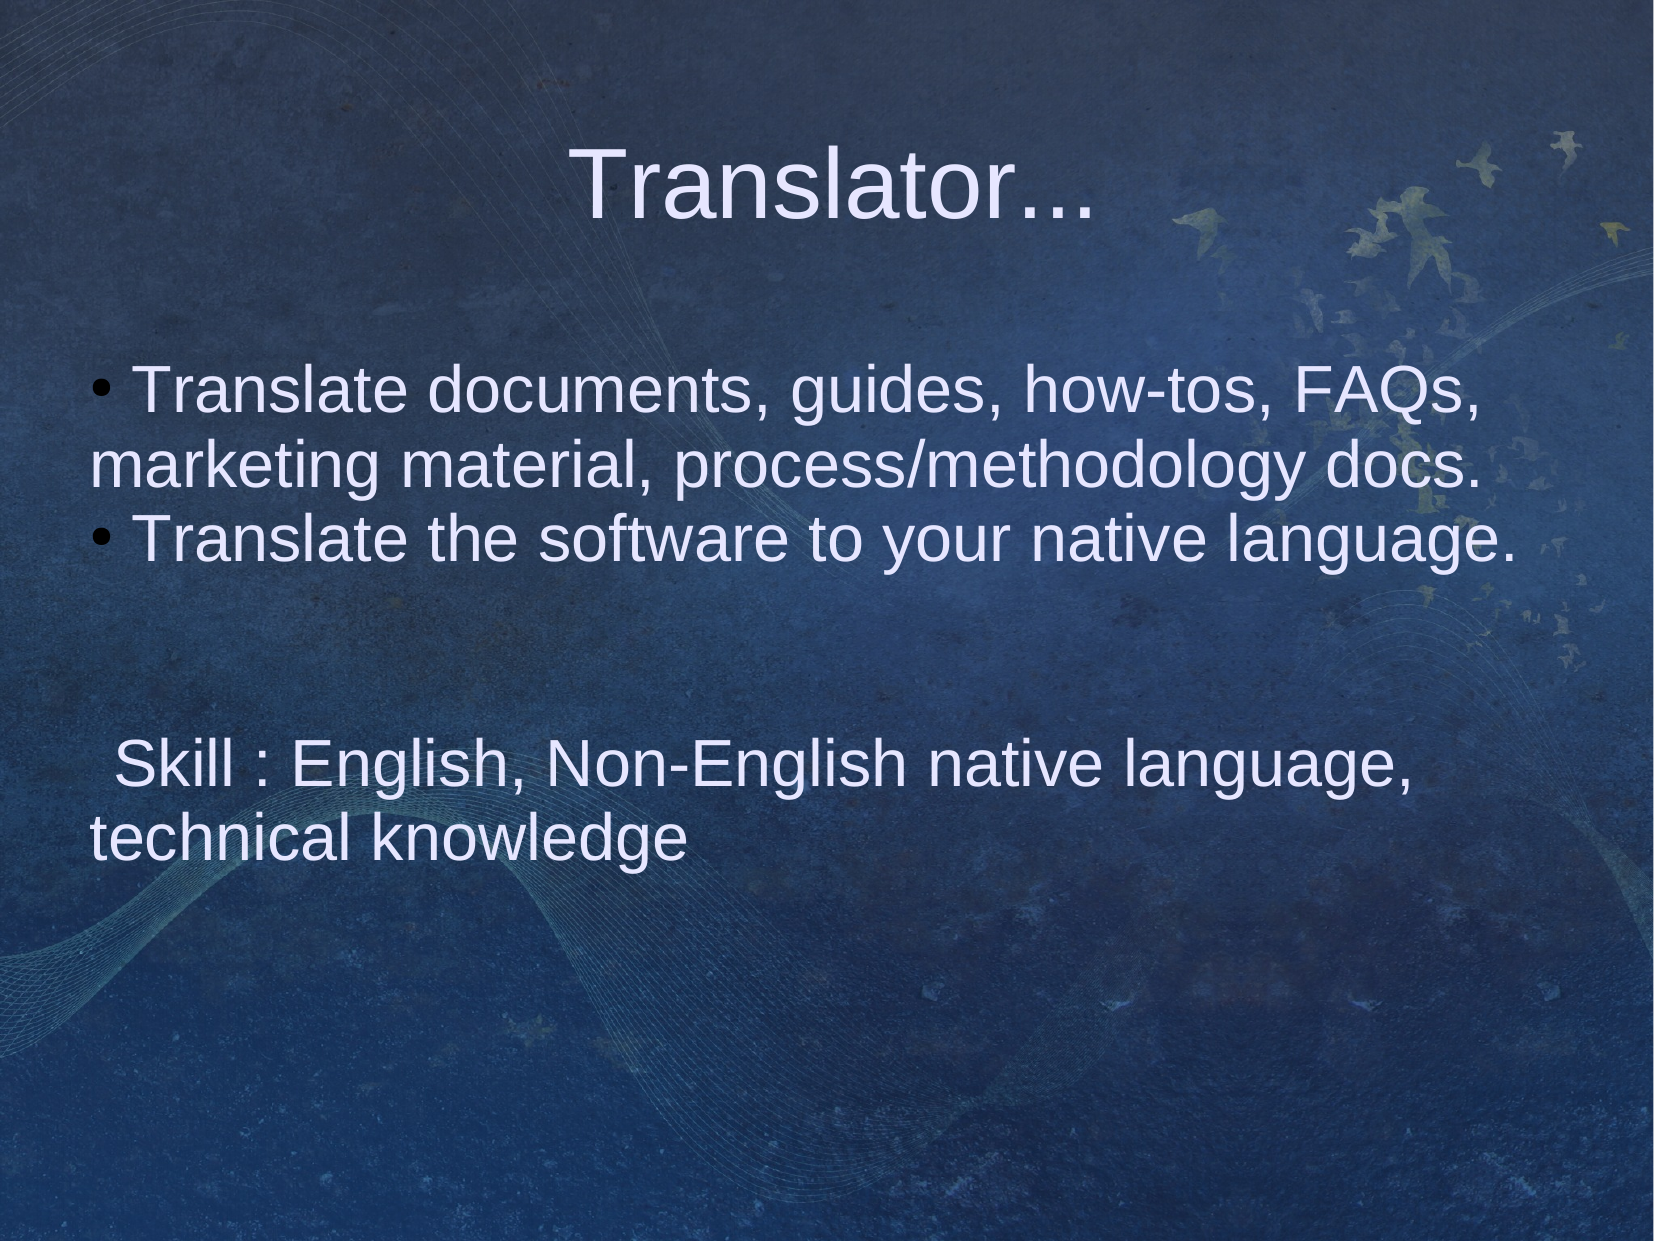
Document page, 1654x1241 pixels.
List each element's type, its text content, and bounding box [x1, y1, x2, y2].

subtitle Translator... Translate documents, guides, how-tos, FAQs, marketing material, process/methodology docs. Translate the software to your native language. Skill : English, Non-English native language, technical knowledge [89, 100, 1578, 1015]
picture [0, 0, 1654, 1241]
